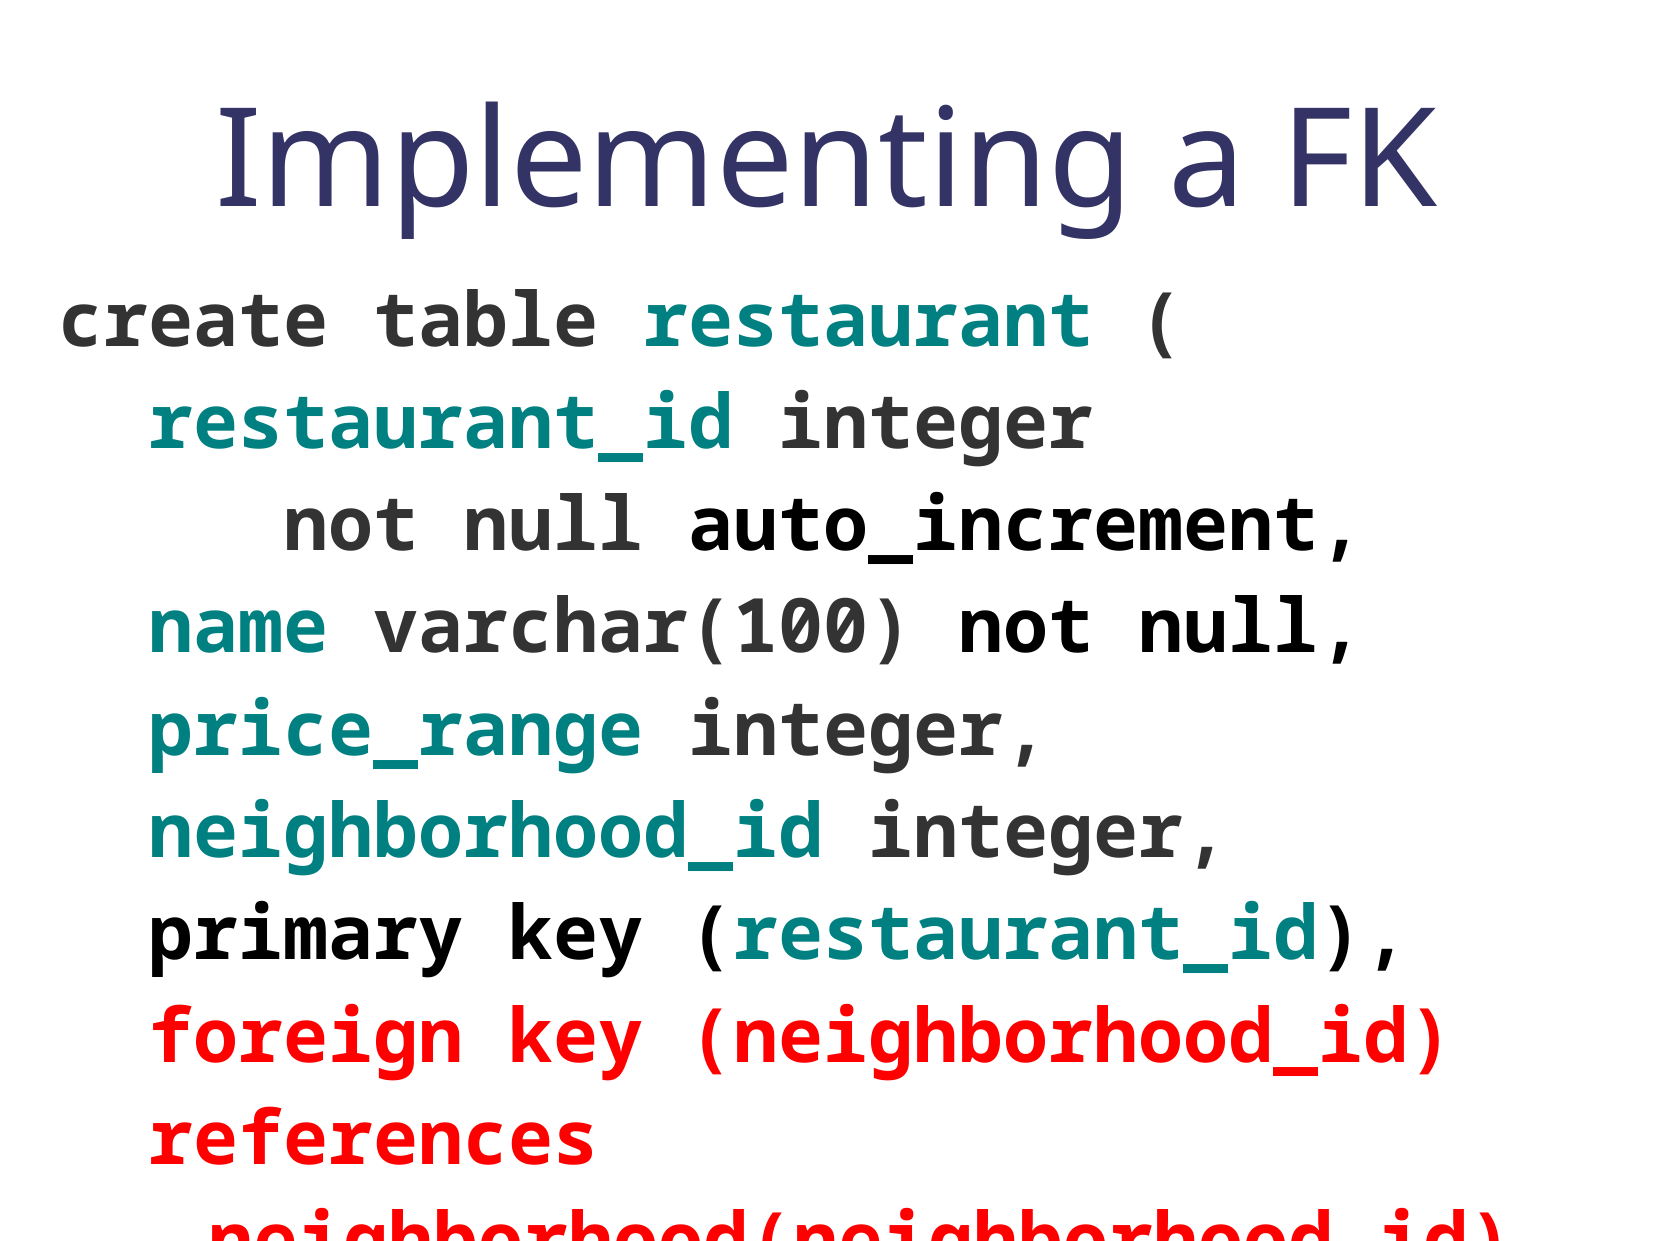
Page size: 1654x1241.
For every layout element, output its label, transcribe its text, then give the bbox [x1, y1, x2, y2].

text_box create table restaurant ( restaurant_id integer not null auto_increment, name varchar(100) not null, price_range integer, neighborhood_id integer, primary key (restaurant_id), foreign key (neighborhood_id) references neighborhood(neighborhood_id) ); [59, 265, 1625, 1218]
title Implementing a FK [82, 56, 1571, 250]
